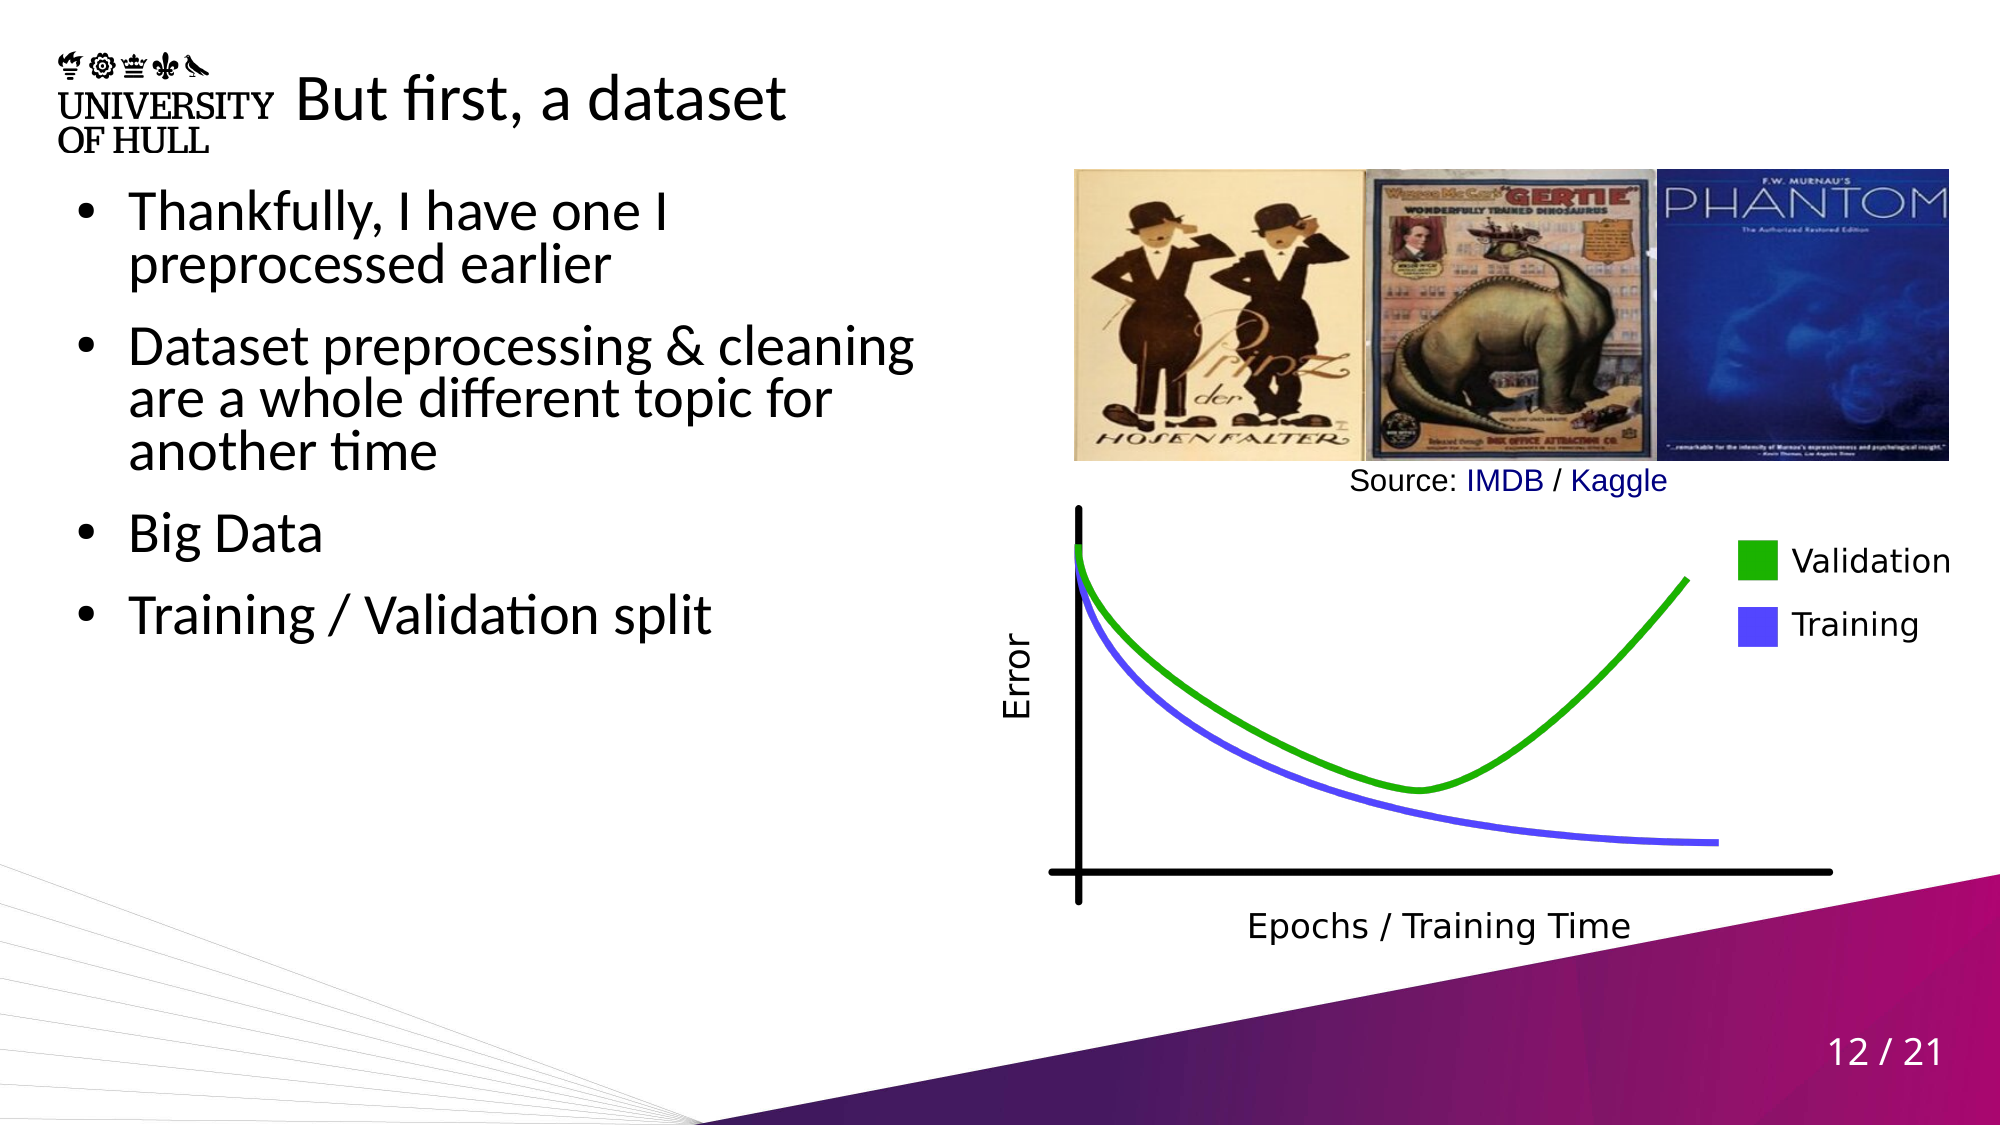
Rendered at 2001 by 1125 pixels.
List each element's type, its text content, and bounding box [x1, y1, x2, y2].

list Thankfully, I have one I preprocessed earlier Dataset preprocessing & cleaning are a whole different topic for another time Big Data Training / Validation split [58, 188, 957, 957]
text_box <number> / 21 [1570, 1015, 1961, 1087]
text_box Source: IMDB / Kaggle [1334, 456, 1689, 506]
title But first, a dataset [295, 42, 1932, 166]
picture [0, 0, 2000, 1125]
